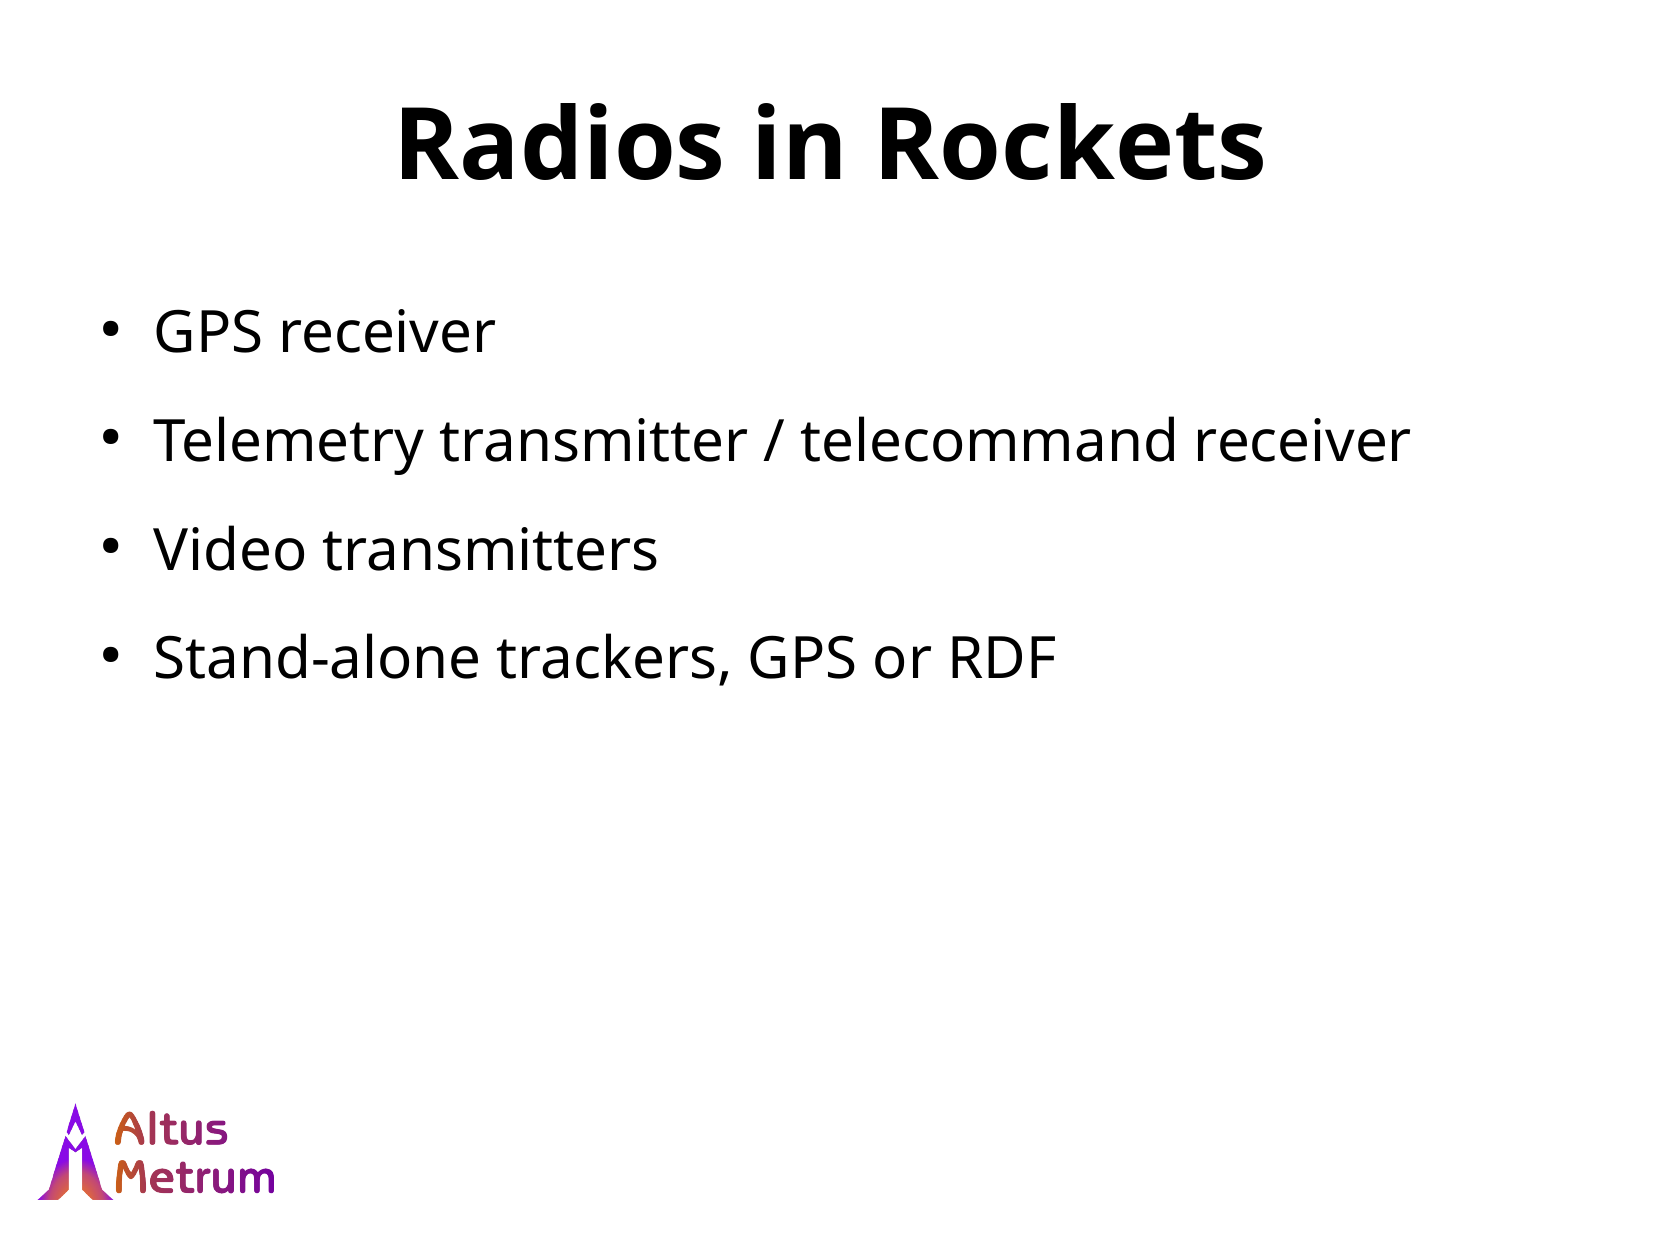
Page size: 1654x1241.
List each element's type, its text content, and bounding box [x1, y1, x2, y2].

picture [37, 1103, 274, 1200]
title Radios in Rockets [86, 55, 1576, 226]
list GPS receiver Telemetry transmitter / telecommand receiver Video transmitters Stand-alone trackers, GPS or RDF [82, 290, 1571, 1094]
